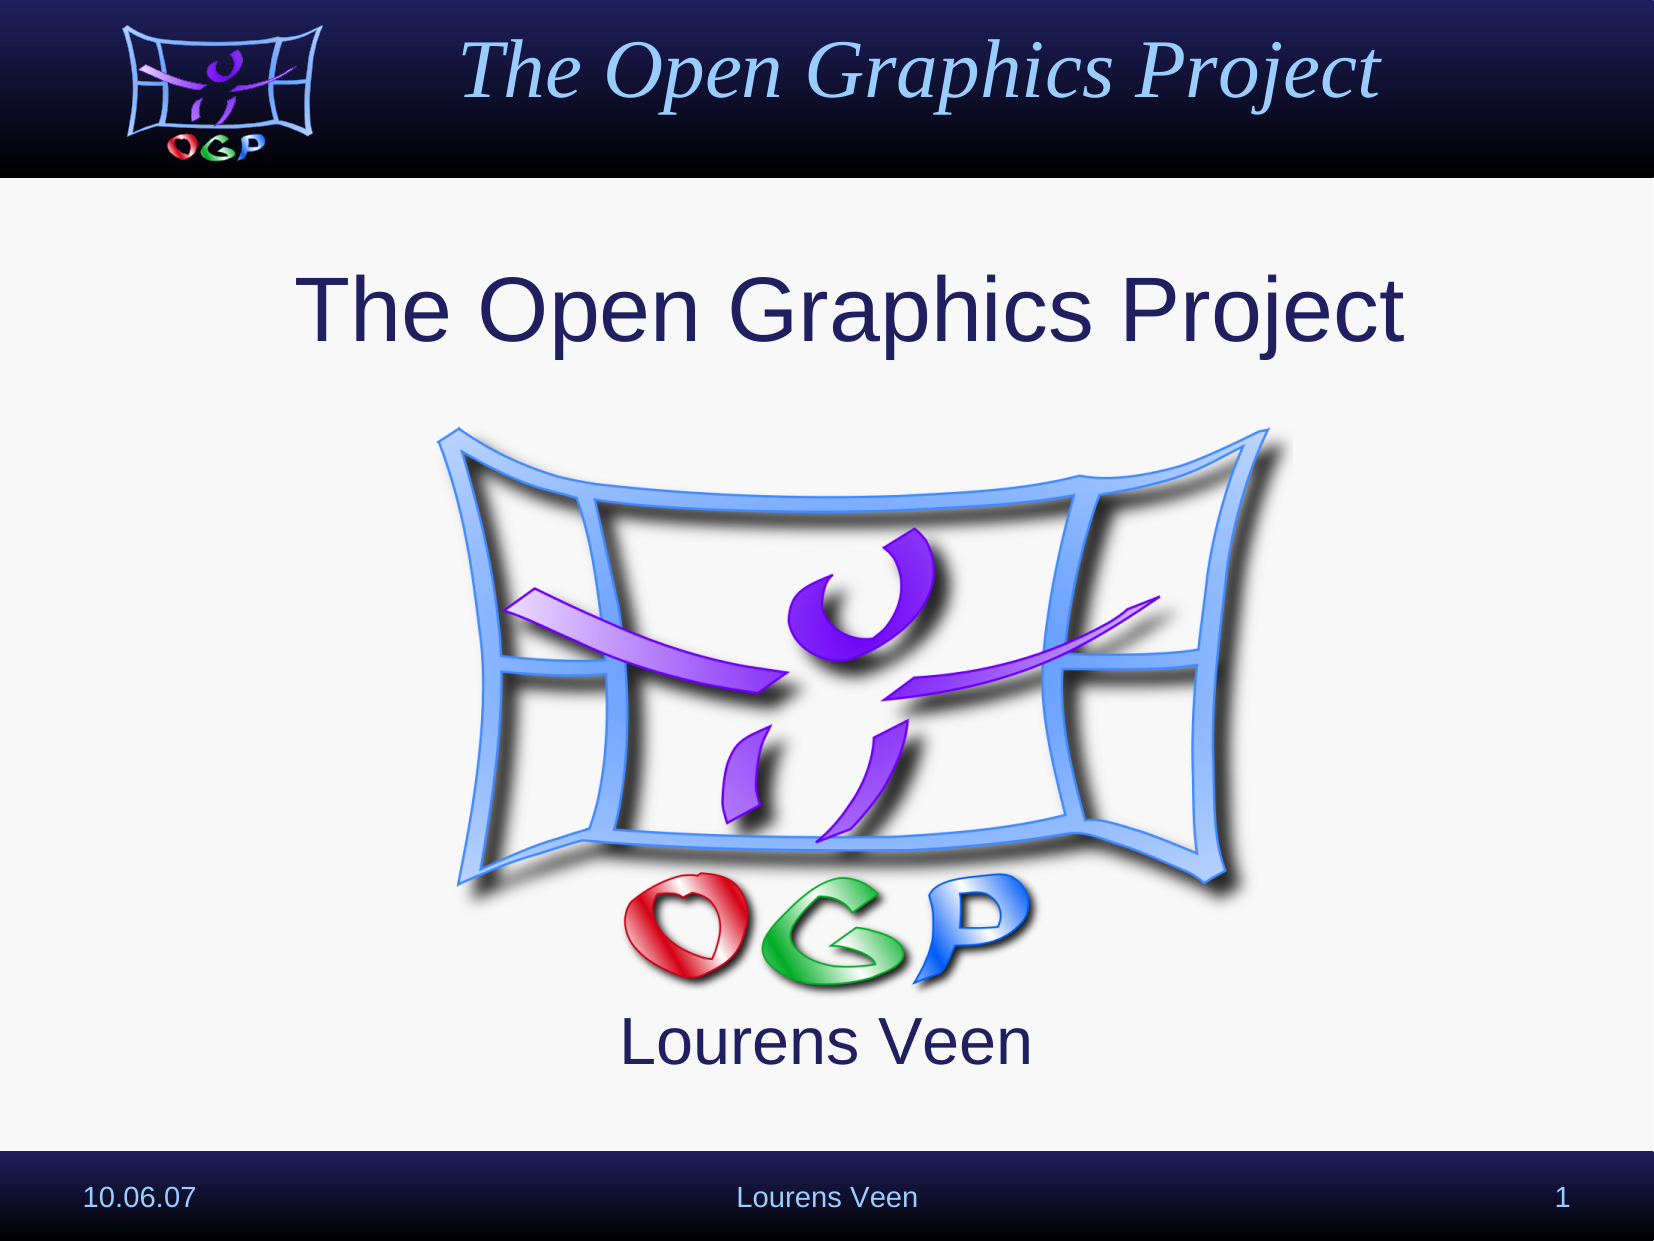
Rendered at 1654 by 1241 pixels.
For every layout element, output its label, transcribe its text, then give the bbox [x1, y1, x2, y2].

picture [122, 25, 323, 161]
subtitle Lourens Veen [82, 974, 1571, 1109]
picture [413, 420, 1293, 1004]
title The Open Graphics Project [88, 236, 1577, 385]
